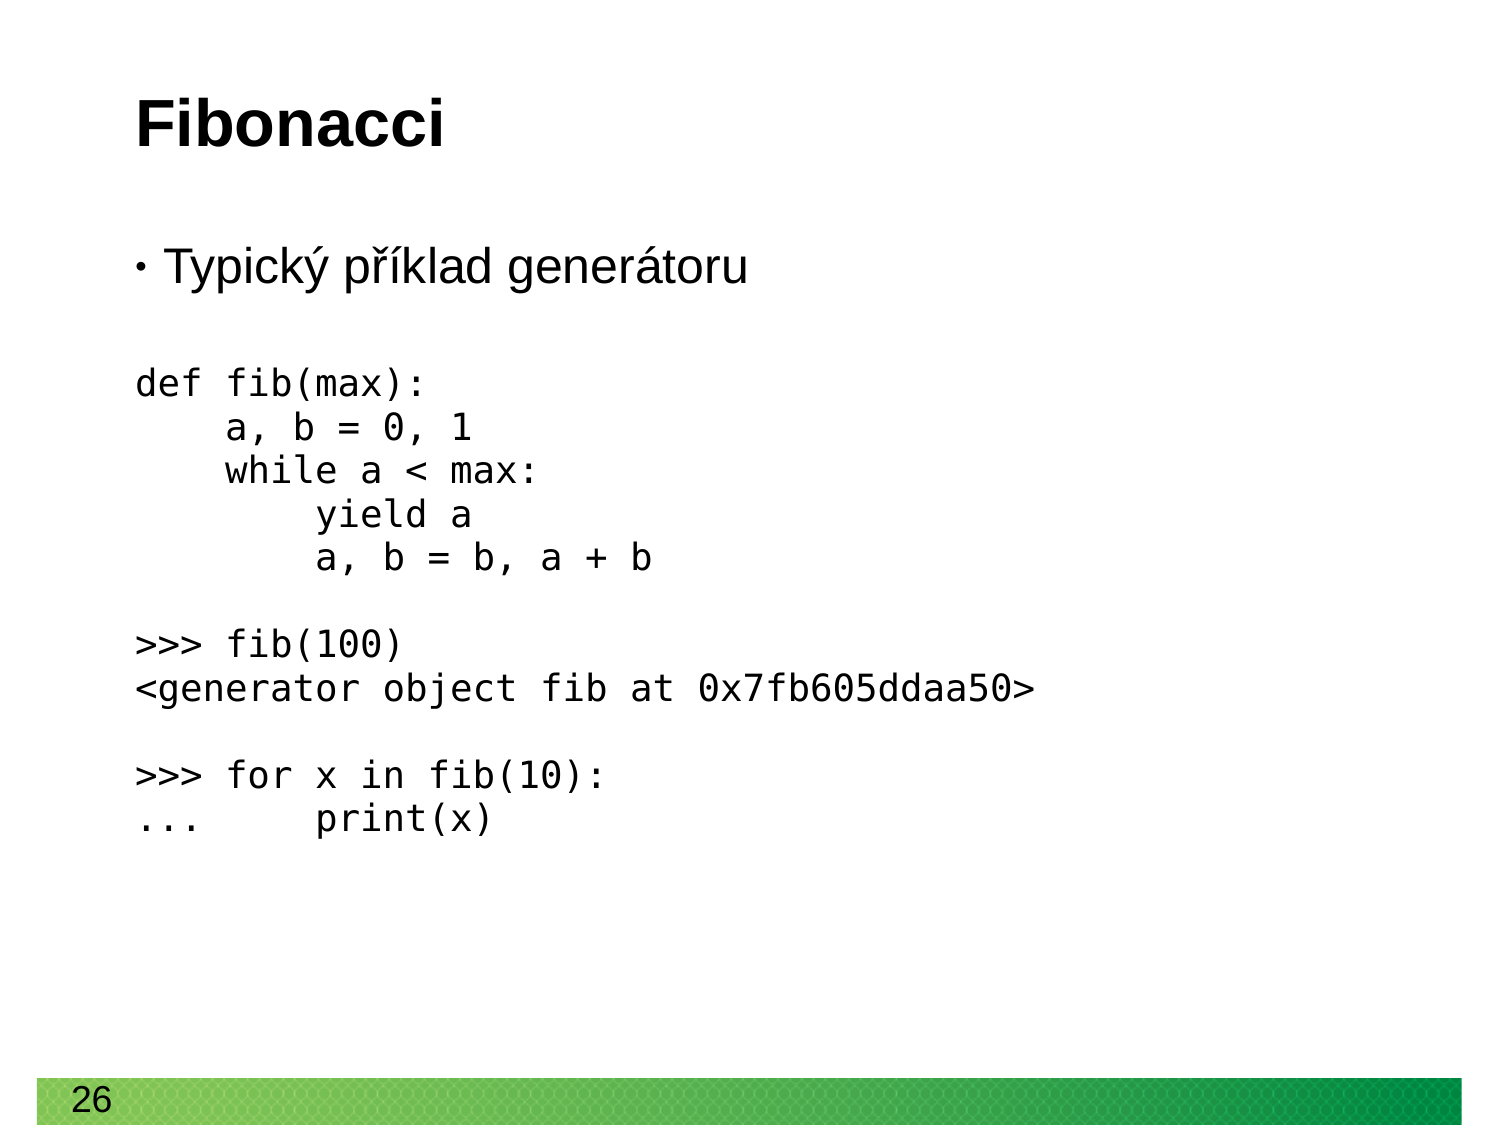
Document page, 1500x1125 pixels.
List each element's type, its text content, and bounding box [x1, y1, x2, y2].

title Fibonacci [135, 41, 1372, 204]
picture [36, 1078, 1462, 1125]
list Typický příklad generátoru def fib(max): a, b = 0, 1 while a < max: yield a a, b = b, a + b >>> fib(100) <generator object fib at 0x7fb605ddaa50> >>> for x in fib(10): ... print(x) [135, 238, 1372, 892]
